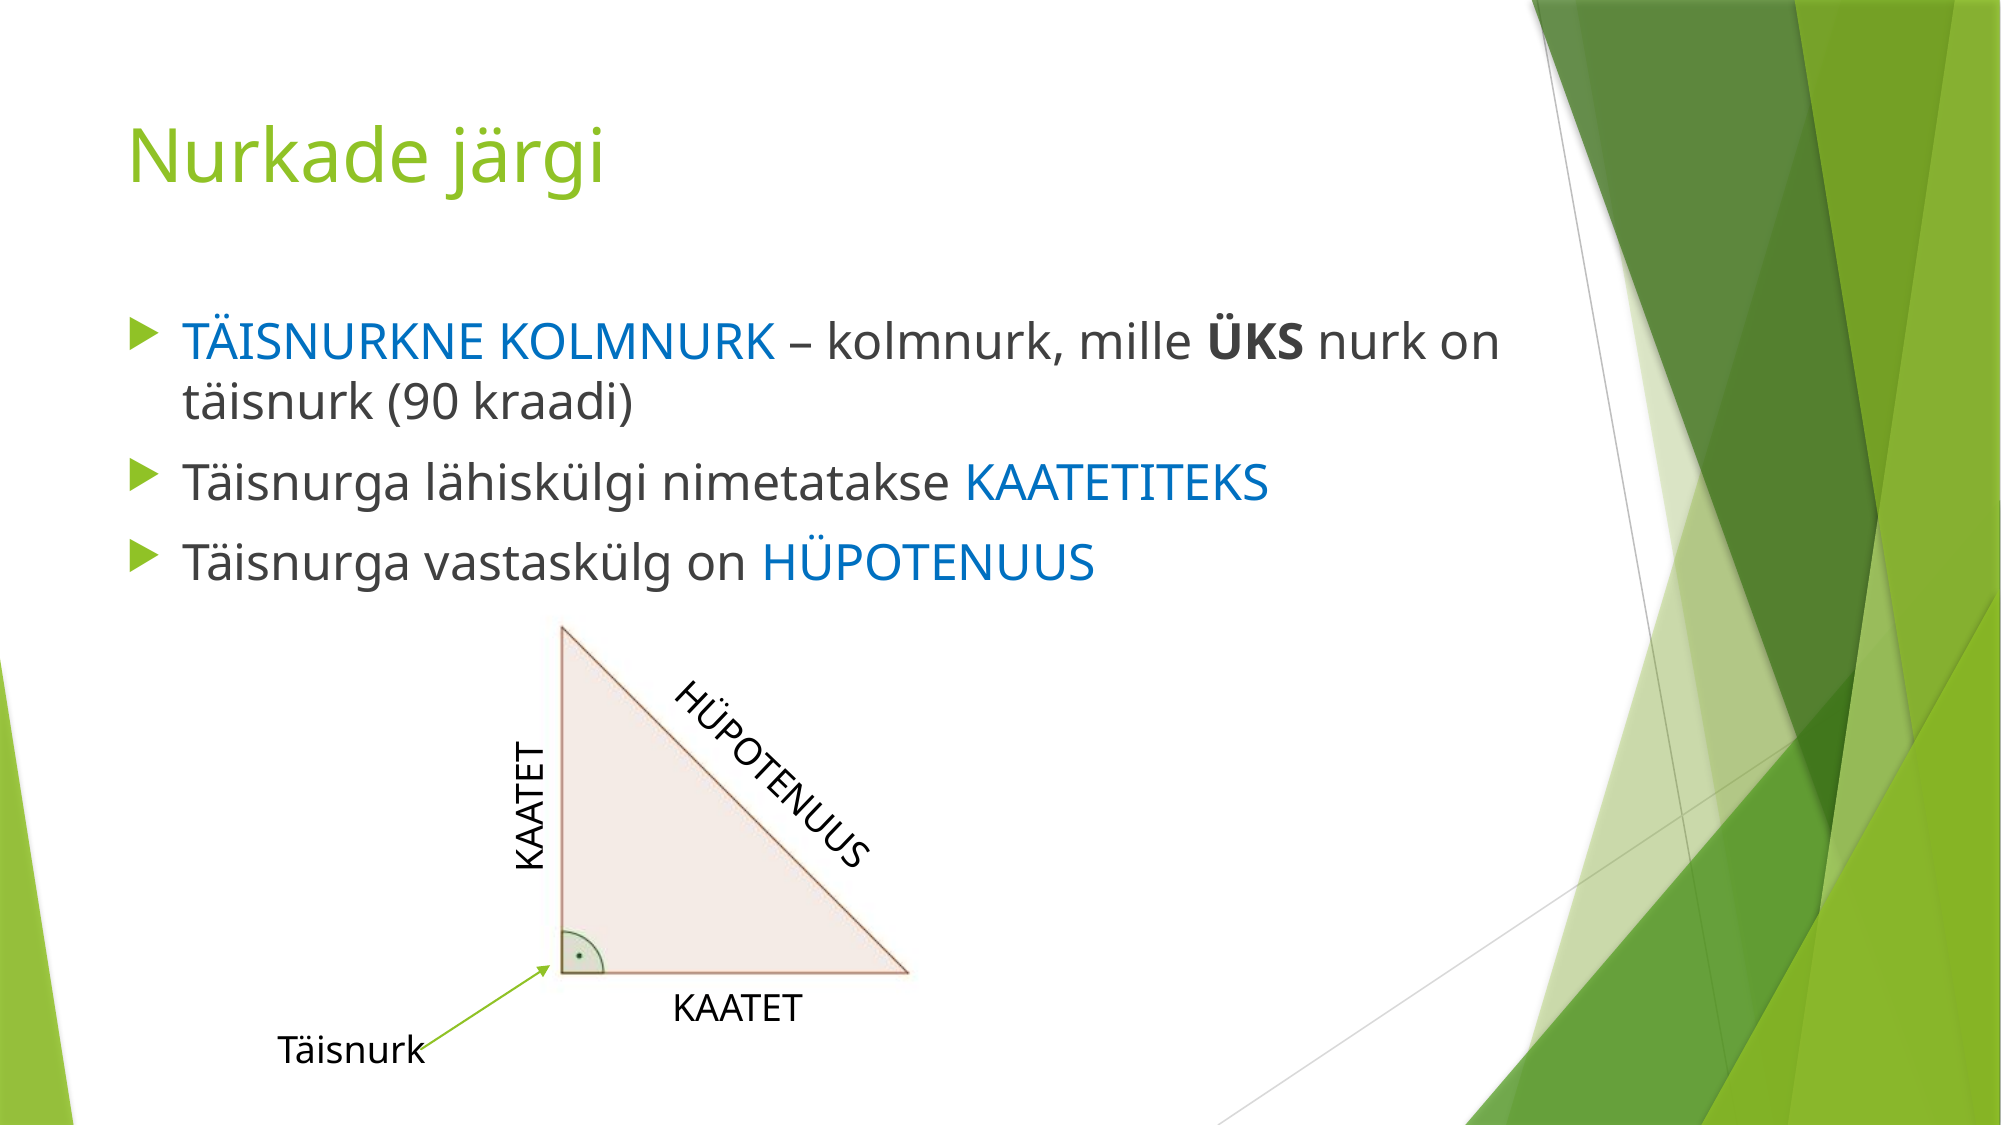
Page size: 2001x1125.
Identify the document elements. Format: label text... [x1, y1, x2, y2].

text_box KAATET [657, 976, 818, 1037]
text_box KAATET [497, 726, 558, 888]
text_box Täisnurk [262, 1018, 483, 1079]
text_box HÜPOTENUUS [651, 654, 896, 893]
list TÄISNURKNE KOLMNURK – kolmnurk, mille ÜKS nurk on täisnurk (90 kraadi) Täisnurga lähiskülgi nimetatakse KAATETITEKS Täisnurga vastaskülg on HÜPOTENUUS [111, 301, 1522, 939]
title Nurkade järgi [111, 99, 1522, 301]
picture [497, 594, 943, 1019]
